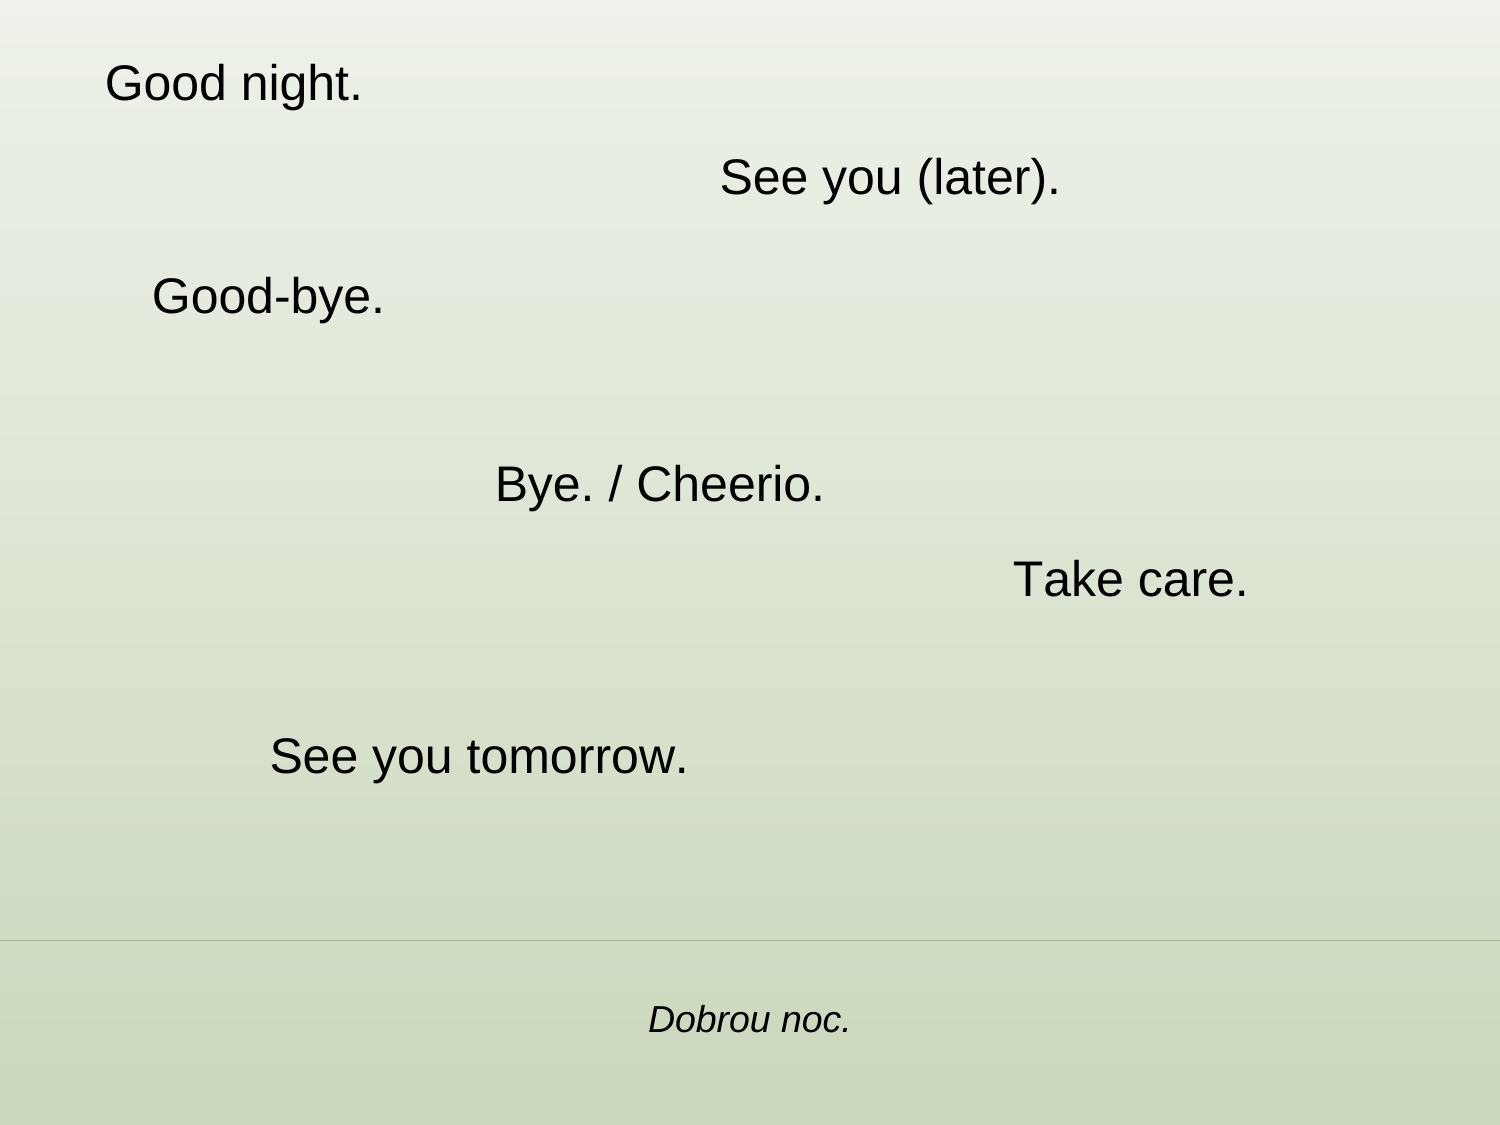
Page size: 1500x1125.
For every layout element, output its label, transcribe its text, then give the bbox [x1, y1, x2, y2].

text_box Good-bye. [137, 255, 401, 331]
text_box Bye. / Cheerio. [480, 444, 841, 520]
text_box See you tomorrow. [254, 716, 705, 792]
text_box See you (later). [704, 137, 1077, 213]
text_box Dobrou noc. [633, 987, 867, 1049]
text_box Take care. [998, 538, 1353, 615]
text_box Good night. [90, 42, 379, 119]
